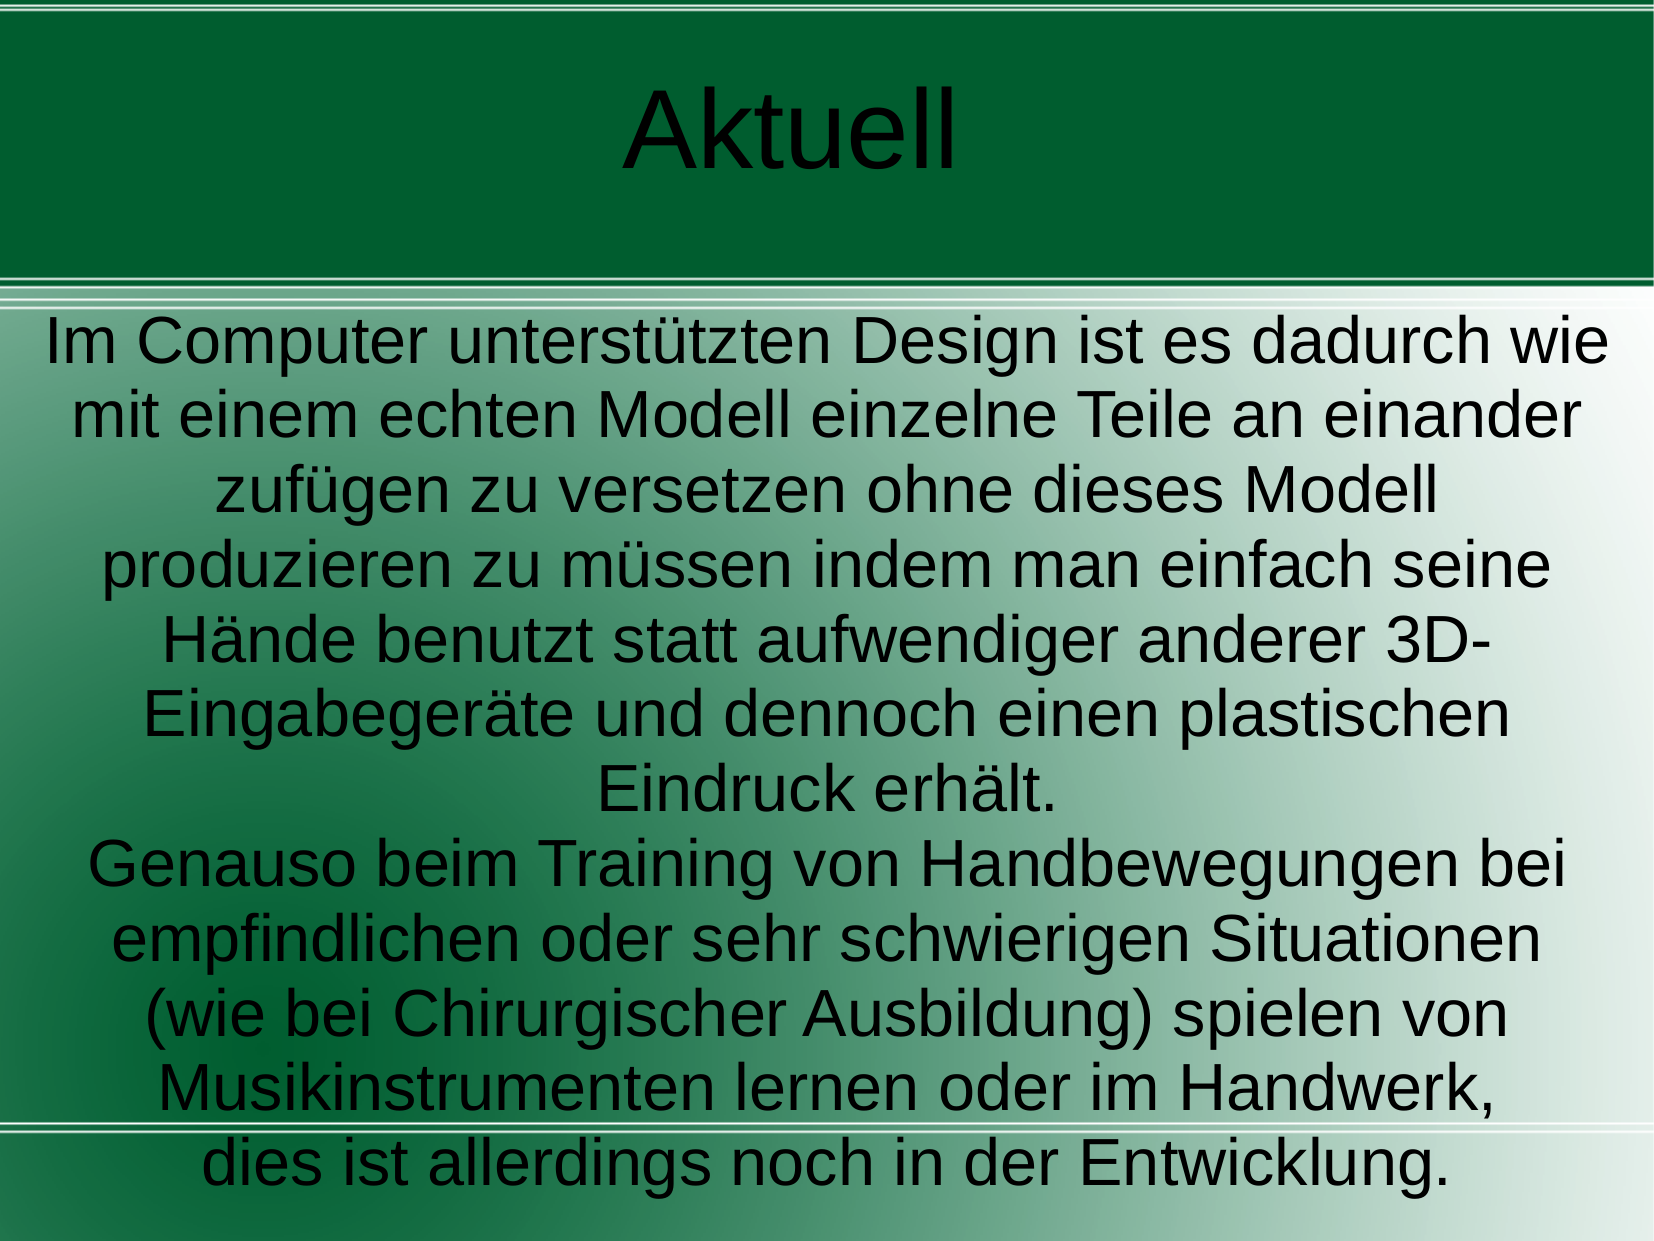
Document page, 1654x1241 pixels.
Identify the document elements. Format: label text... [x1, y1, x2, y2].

picture [0, 0, 1654, 1241]
text_box Aktuell [607, 59, 975, 200]
text_box Im Computer unterstützten Design ist es dadurch wie mit einem echten Modell einzelne Teile an einander zufügen zu versetzen ohne dieses Modell produzieren zu müssen indem man einfach seine Hände benutzt statt aufwendiger anderer 3D- Eingabegeräte und dennoch einen plastischen Eindruck erhält. Genauso beim Training von Handbewegungen bei empfindlichen oder sehr schwierigen Situationen (wie bei Chirurgischer Ausbildung) spielen von Musikinstrumenten lernen oder im Handwerk, dies ist allerdings noch in der Entwicklung. [29, 295, 1654, 1208]
